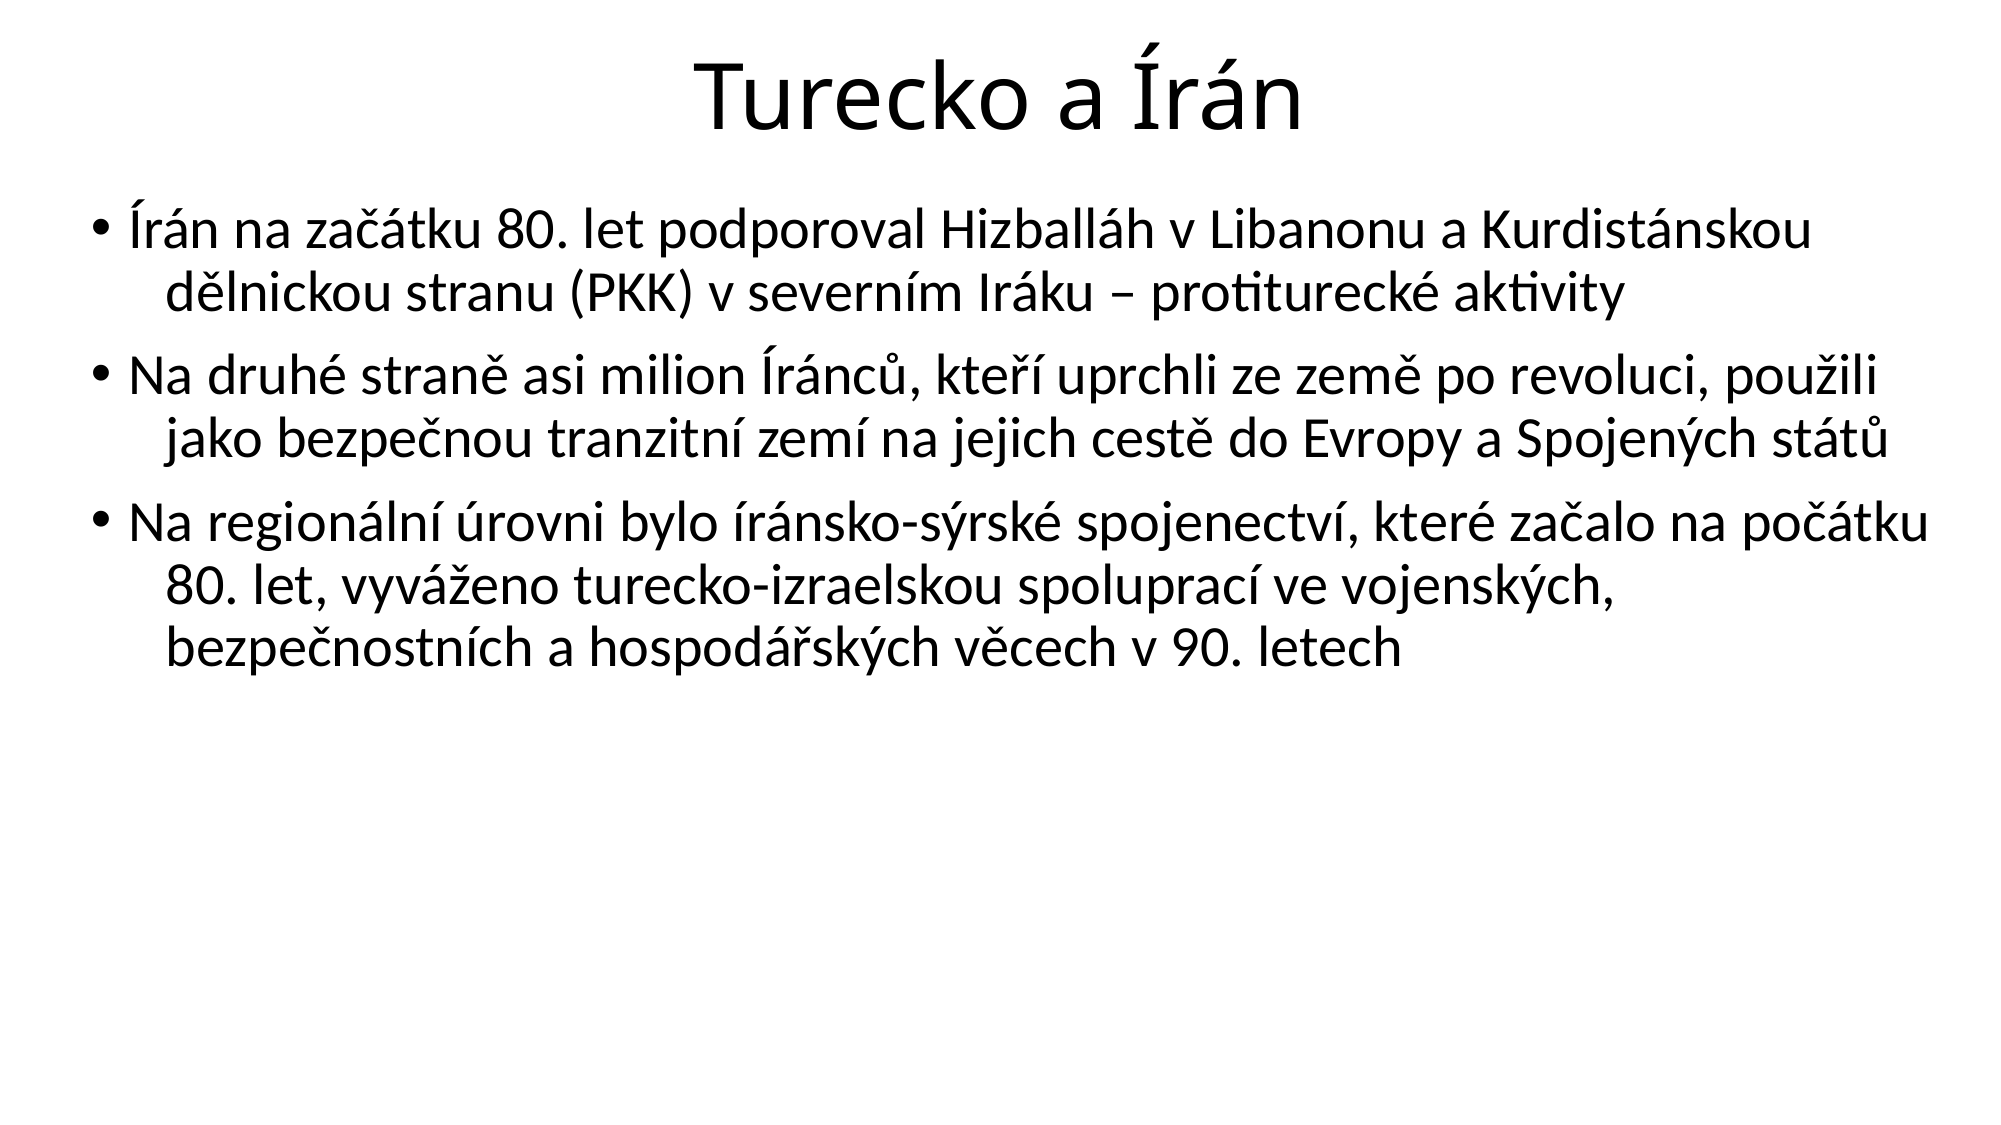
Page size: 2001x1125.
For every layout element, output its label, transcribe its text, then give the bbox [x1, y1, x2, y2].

title Turecko a Írán [137, 23, 1863, 177]
list Írán na začátku 80. let podporoval Hizballáh v Libanonu a Kurdistánskou dělnickou stranu (PKK) v severním Iráku – protiturecké aktivity Na druhé straně asi milion Íránců, kteří uprchli ze země po revoluci, použili jako bezpečnou tranzitní zemí na jejich cestě do Evropy a Spojených států Na regionální úrovni bylo íránsko-sýrské spojenectví, které začalo na počátku 80. let, vyváženo turecko-izraelskou spoluprací ve vojenských, bezpečnostních a hospodářských věcech v 90. letech [75, 190, 1969, 1014]
